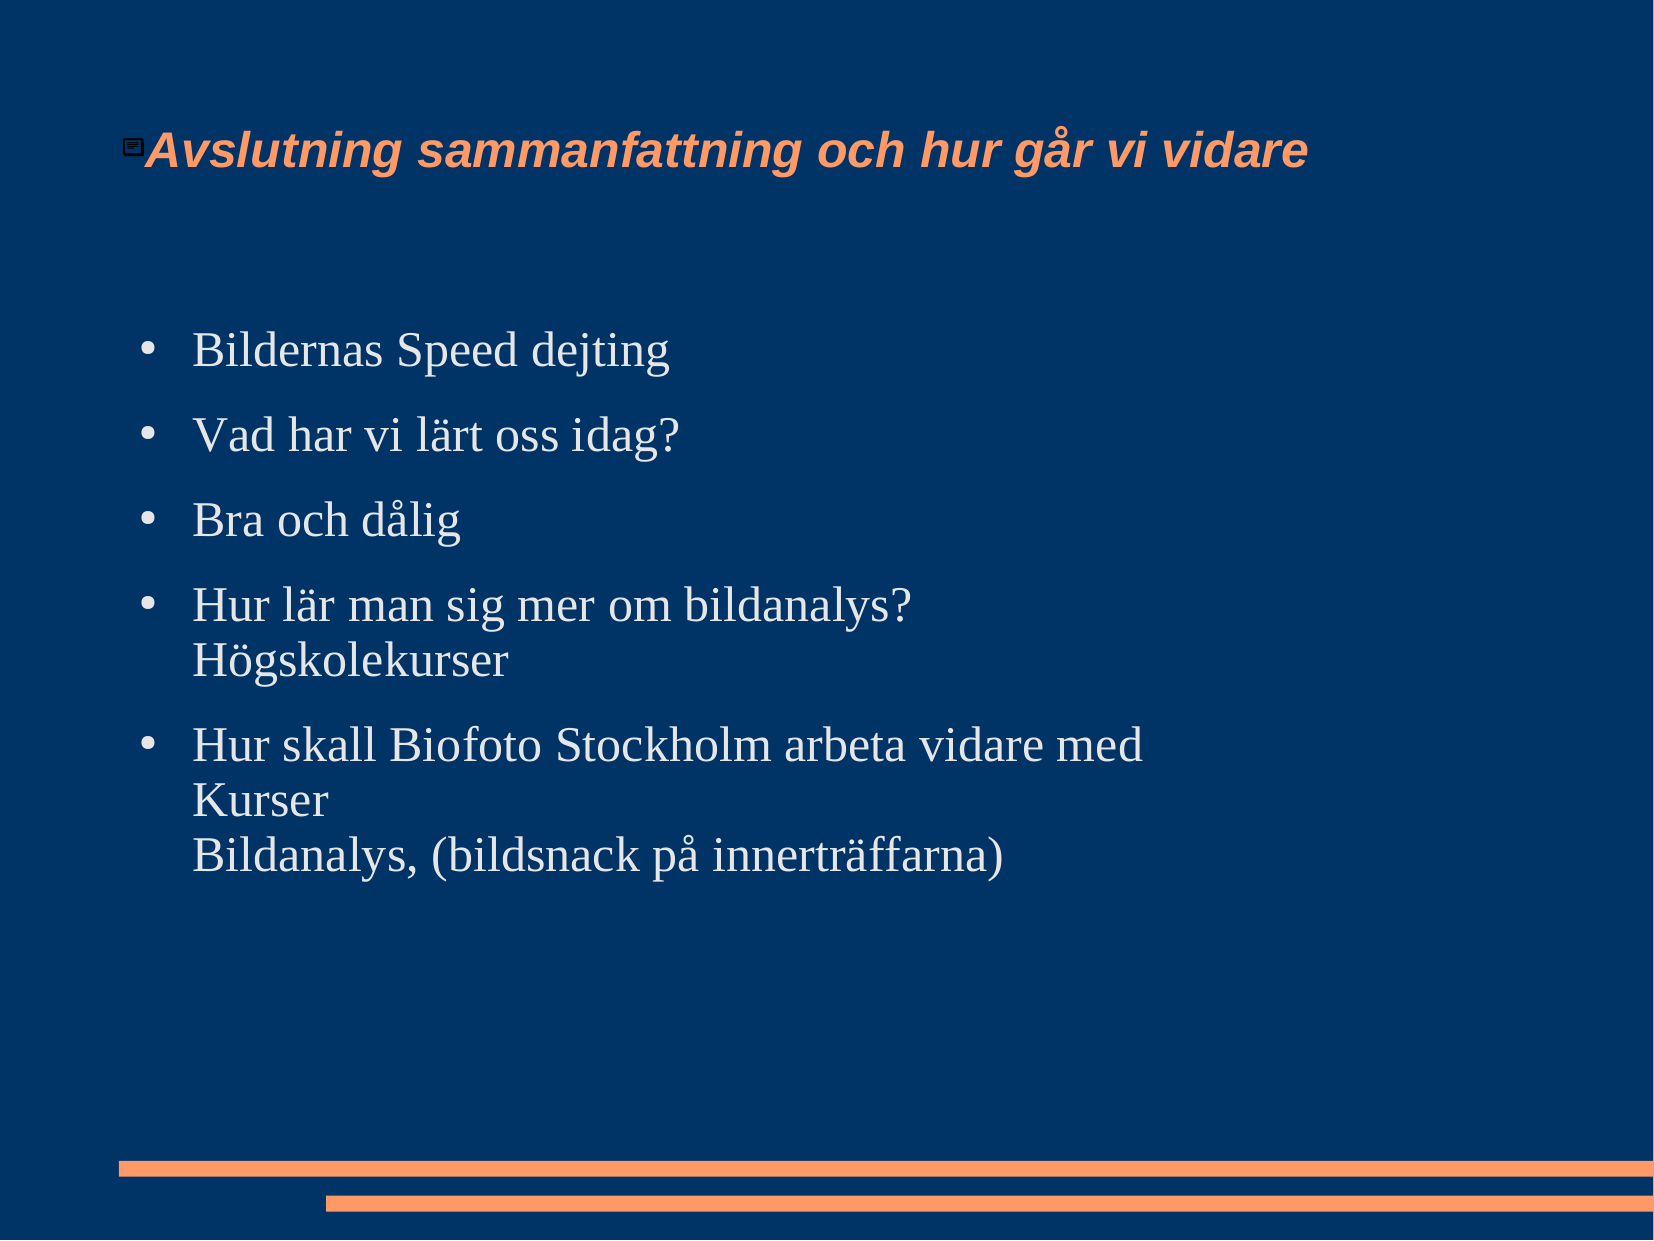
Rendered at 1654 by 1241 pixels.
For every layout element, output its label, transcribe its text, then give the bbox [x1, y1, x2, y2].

list Bildernas Speed dejting Vad har vi lärt oss idag? Bra och dålig Hur lär man sig mer om bildanalys? Högskolekurser Hur skall Biofoto Stockholm arbeta vidare med Kurser Bildanalys, (bildsnack på innerträffarna) [121, 322, 1561, 1132]
title Avslutning sammanfattning och hur går vi vidare [121, 46, 1534, 254]
